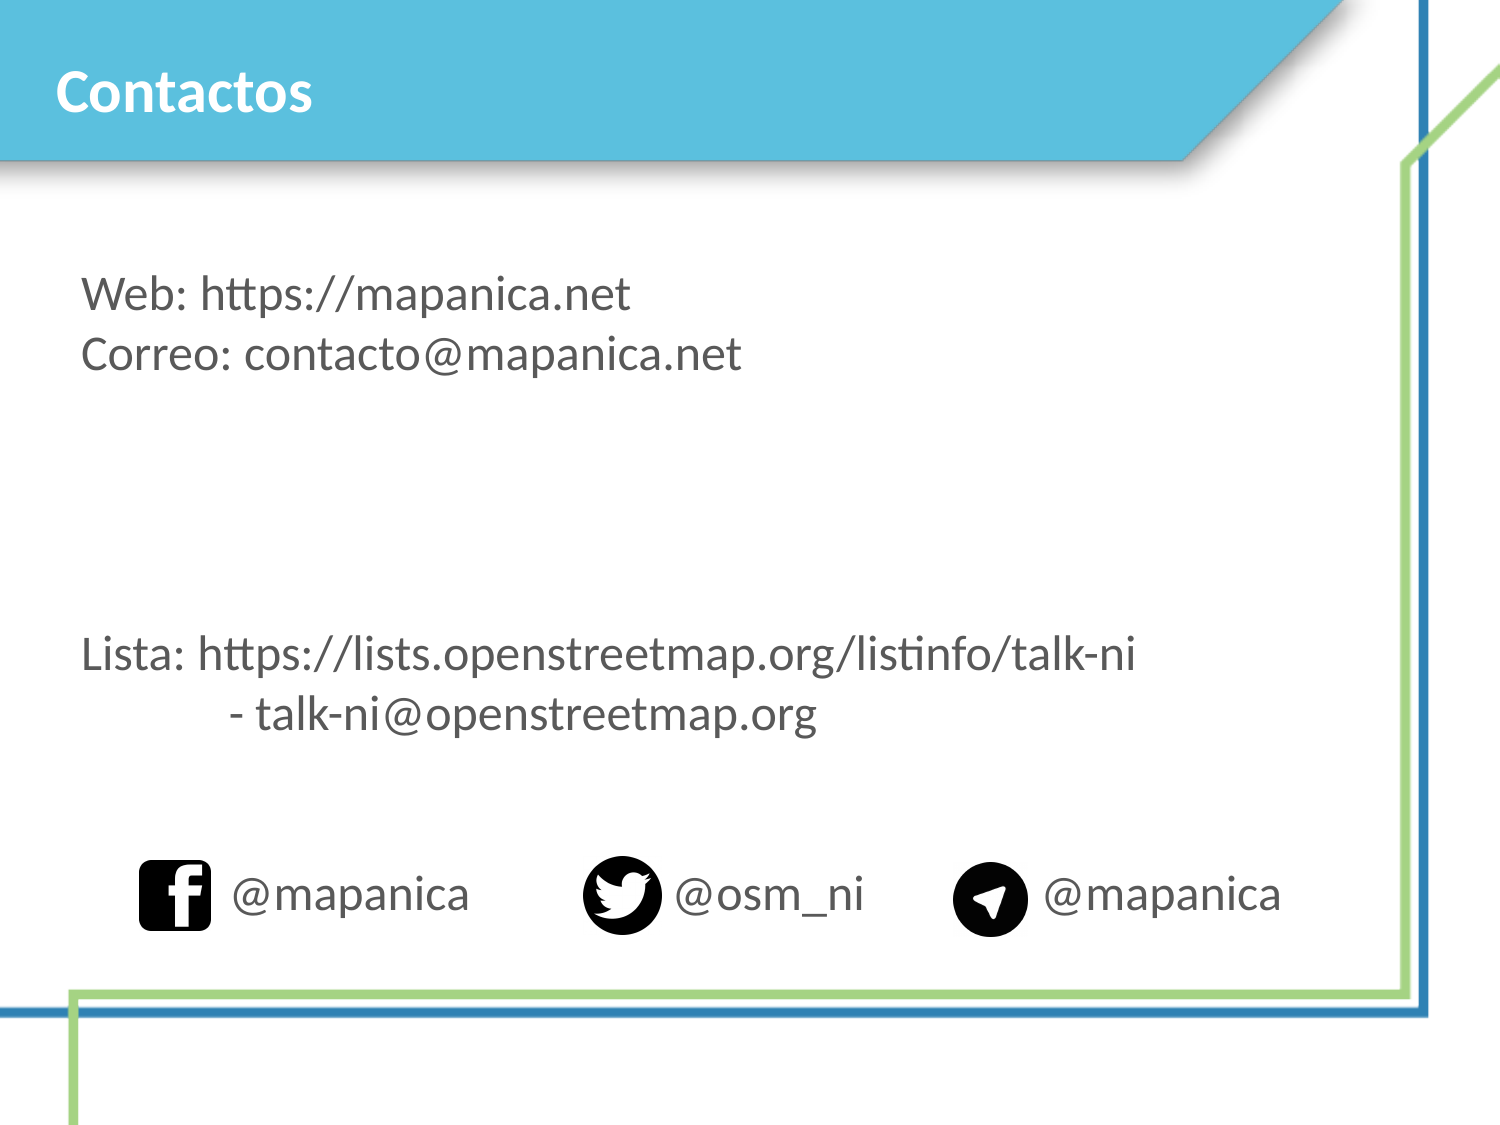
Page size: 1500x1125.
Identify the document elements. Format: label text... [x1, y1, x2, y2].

picture [0, 0, 1500, 1125]
text_box Web: https://mapanica.net Correo: contacto@mapanica.net Lista: https://lists.openstreetmap.org/listinfo/talk-ni - talk-ni@openstreetmap.org @mapanica @osm_ni @mapanica [66, 252, 1371, 928]
text_box Contactos [41, 42, 1164, 133]
